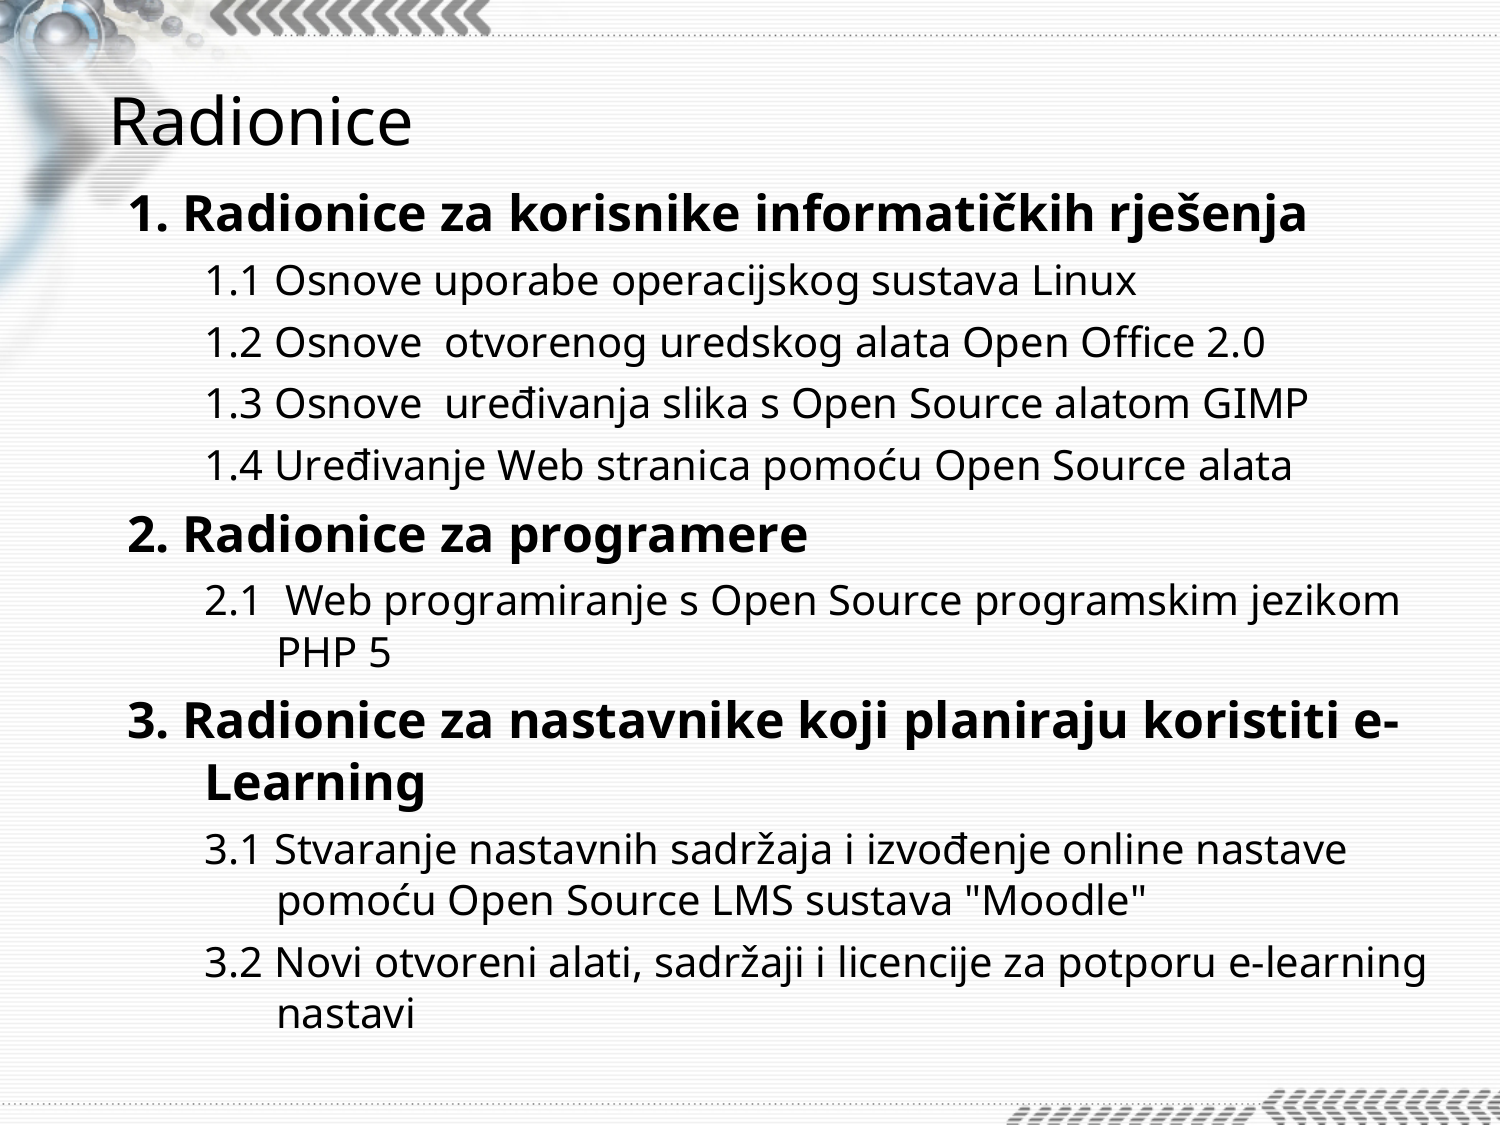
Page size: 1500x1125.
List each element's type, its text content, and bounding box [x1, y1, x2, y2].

list 1. Radionice za korisnike informatičkih rješenja 1.1 Osnove uporabe operacijskog sustava Linux 1.2 Osnove otvorenog uredskog alata Open Office 2.0 1.3 Osnove uređivanja slika s Open Source alatom GIMP 1.4 Uređivanje Web stranica pomoću Open Source alata 2. Radionice za programere 2.1 Web programiranje s Open Source programskim jezikom PHP 5 3. Radionice za nastavnike koji planiraju koristiti e-Learning 3.1 Stvaranje nastavnih sadržaja i izvođenje online nastave pomoću Open Source LMS sustava "Moodle" 3.2 Novi otvoreni alati, sadržaji i licencije za potporu e-learning nastavi [112, 174, 1476, 1125]
picture [0, 0, 1500, 1125]
title Radionice [94, 49, 1407, 173]
